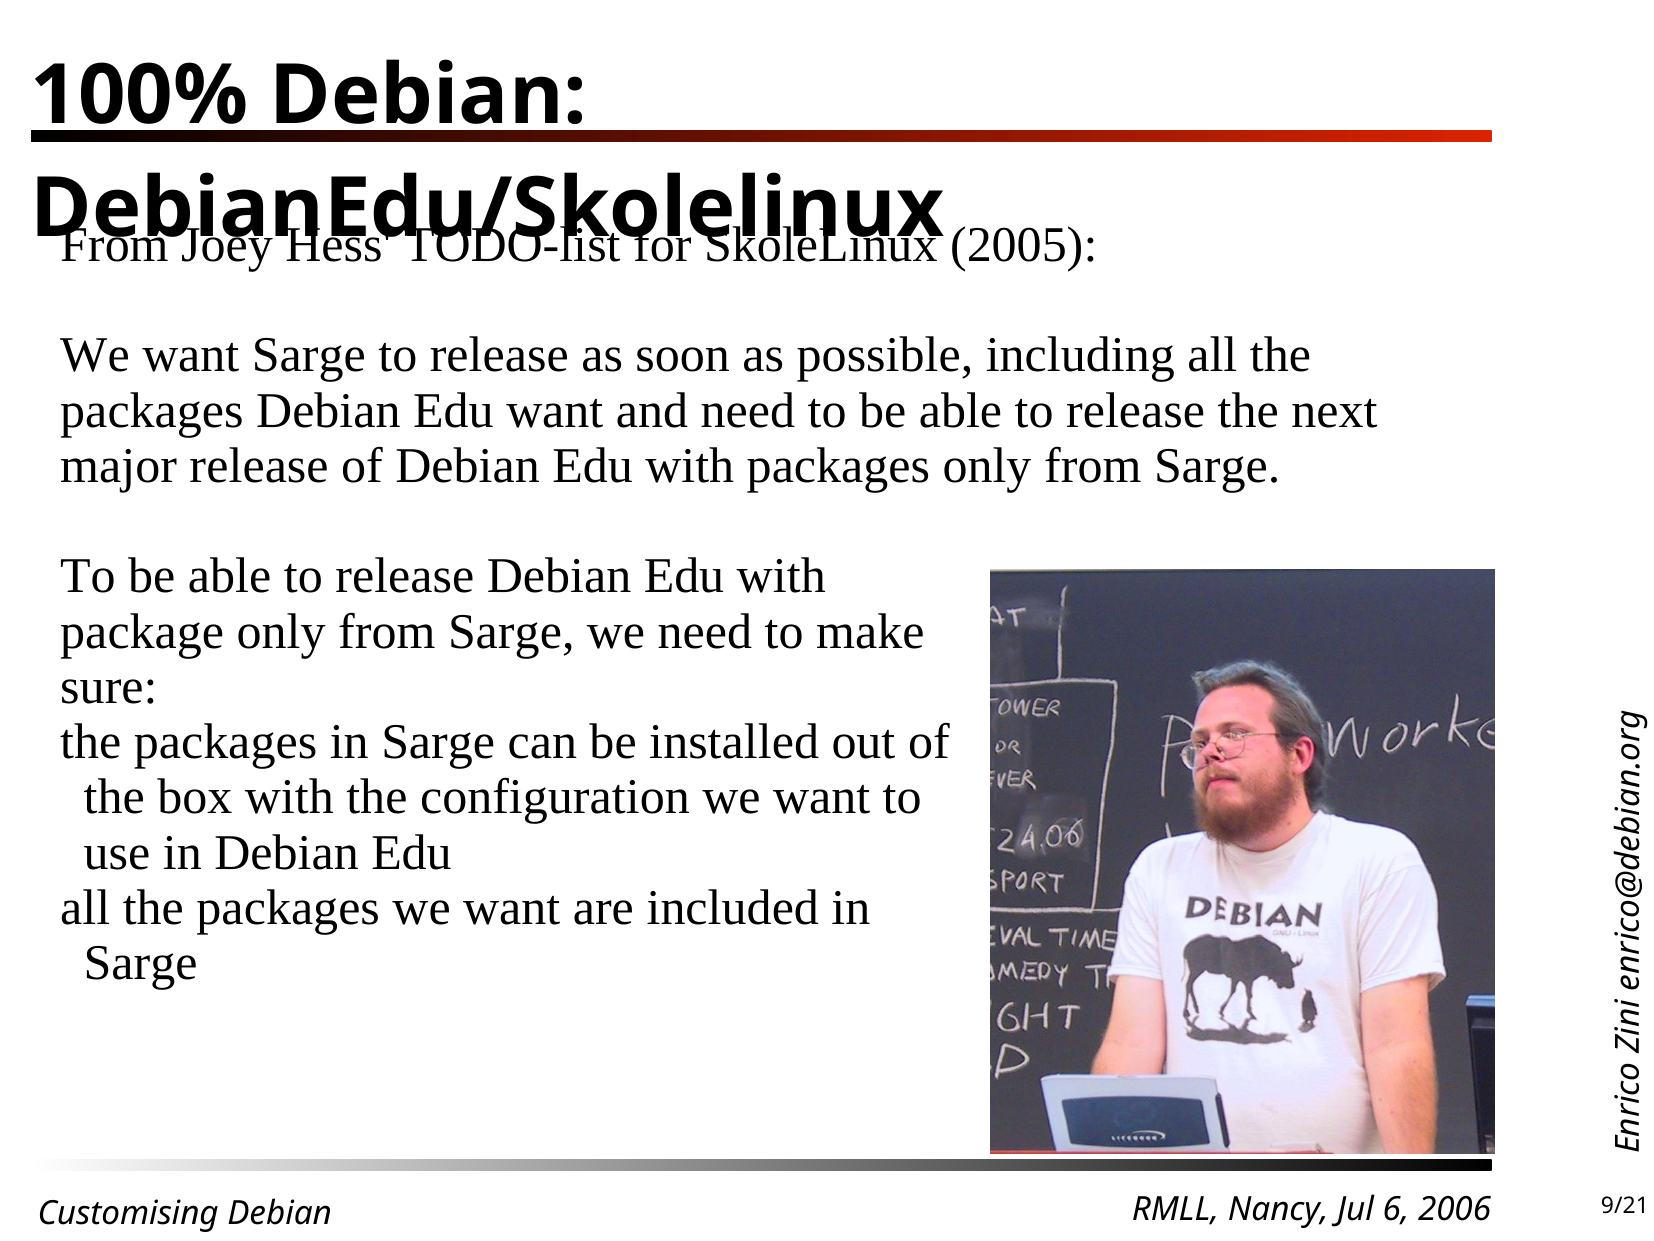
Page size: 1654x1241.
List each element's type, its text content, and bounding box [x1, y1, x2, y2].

picture [990, 569, 1495, 1154]
text_box 100% Debian: DebianEdu/Skolelinux [30, 34, 1495, 171]
text_box From Joey Hess' TODO-list for SkoleLinux (2005): We want Sarge to release as soon as possible, including all the packages Debian Edu want and need to be able to release the next major release of Debian Edu with packages only from Sarge. To be able to release Debian Edu with package only from Sarge, we need to make sure: the packages in Sarge can be installed out of the box with the configuration we want to use in Debian Edu all the packages we want are included in Sarge [60, 216, 1495, 1154]
